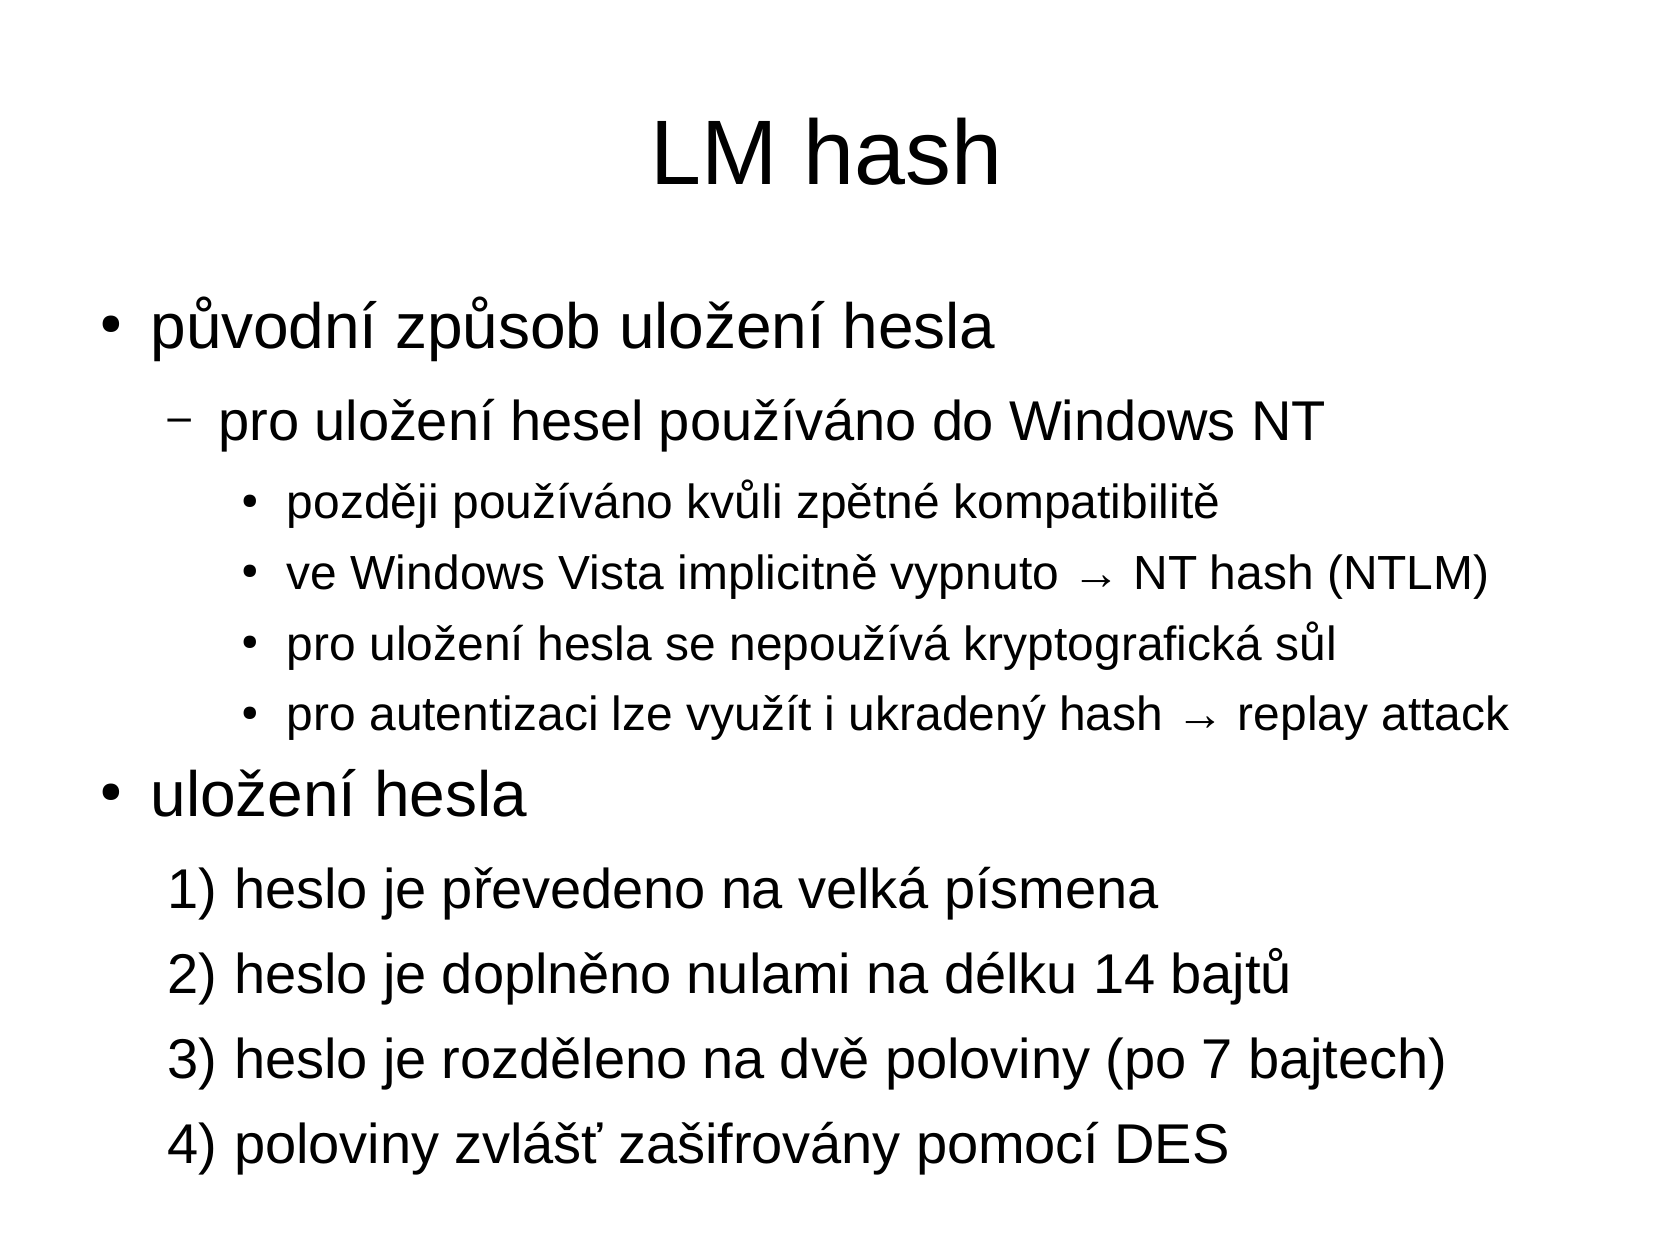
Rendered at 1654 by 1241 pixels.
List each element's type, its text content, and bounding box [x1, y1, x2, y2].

title LM hash [82, 49, 1571, 257]
list původní způsob uložení hesla pro uložení hesel používáno do Windows NT později používáno kvůli zpětné kompatibilitě ve Windows Vista implicitně vypnuto → NT hash (NTLM) pro uložení hesla se nepoužívá kryptografická sůl pro autentizaci lze využít i ukradený hash → replay attack uložení hesla heslo je převedeno na velká písmena heslo je doplněno nulami na délku 14 bajtů heslo je rozděleno na dvě poloviny (po 7 bajtech) poloviny zvlášť zašifrovány pomocí DES [82, 290, 1571, 1193]
